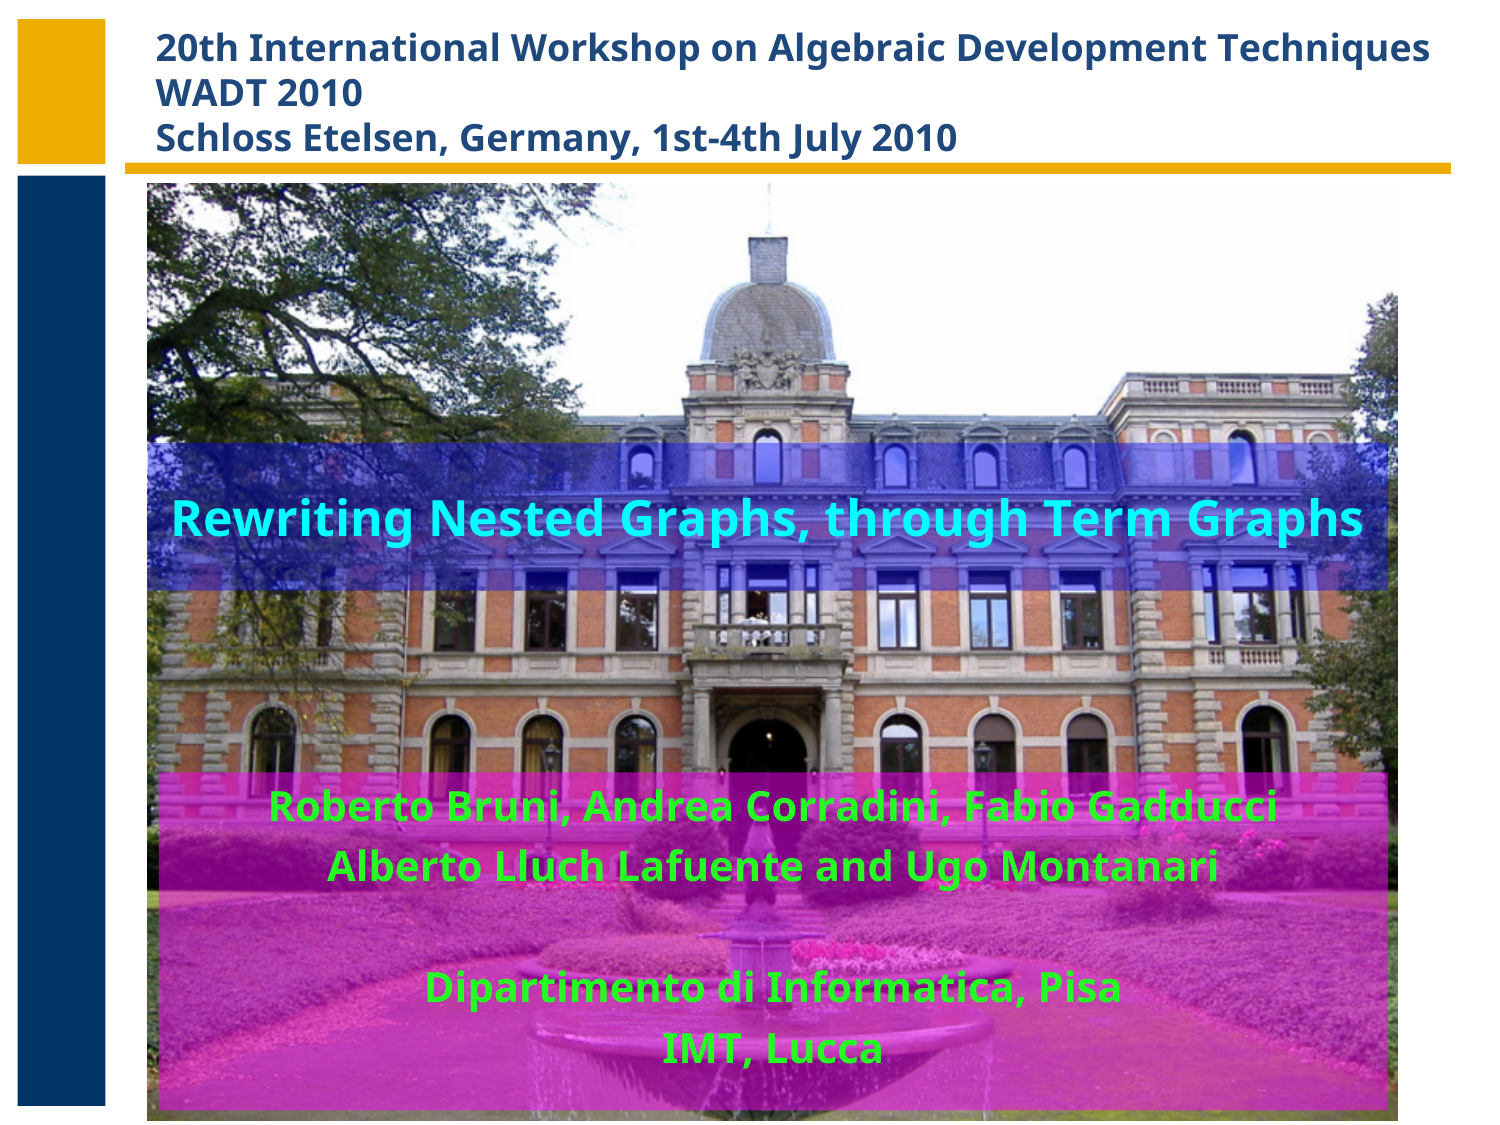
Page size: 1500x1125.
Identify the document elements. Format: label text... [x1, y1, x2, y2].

title 20th International Workshop on Algebraic Development Techniques WADT 2010 Schloss Etelsen, Germany, 1st-4th July 2010 [140, 16, 1447, 167]
picture [147, 183, 1398, 1121]
text_box Roberto Bruni, Andrea Corradini, Fabio Gadducci Alberto Lluch Lafuente and Ugo Montanari Dipartimento di Informatica, Pisa IMT, Lucca [158, 772, 1388, 1111]
text_box Rewriting Nested Graphs, through Term Graphs [147, 442, 1388, 591]
